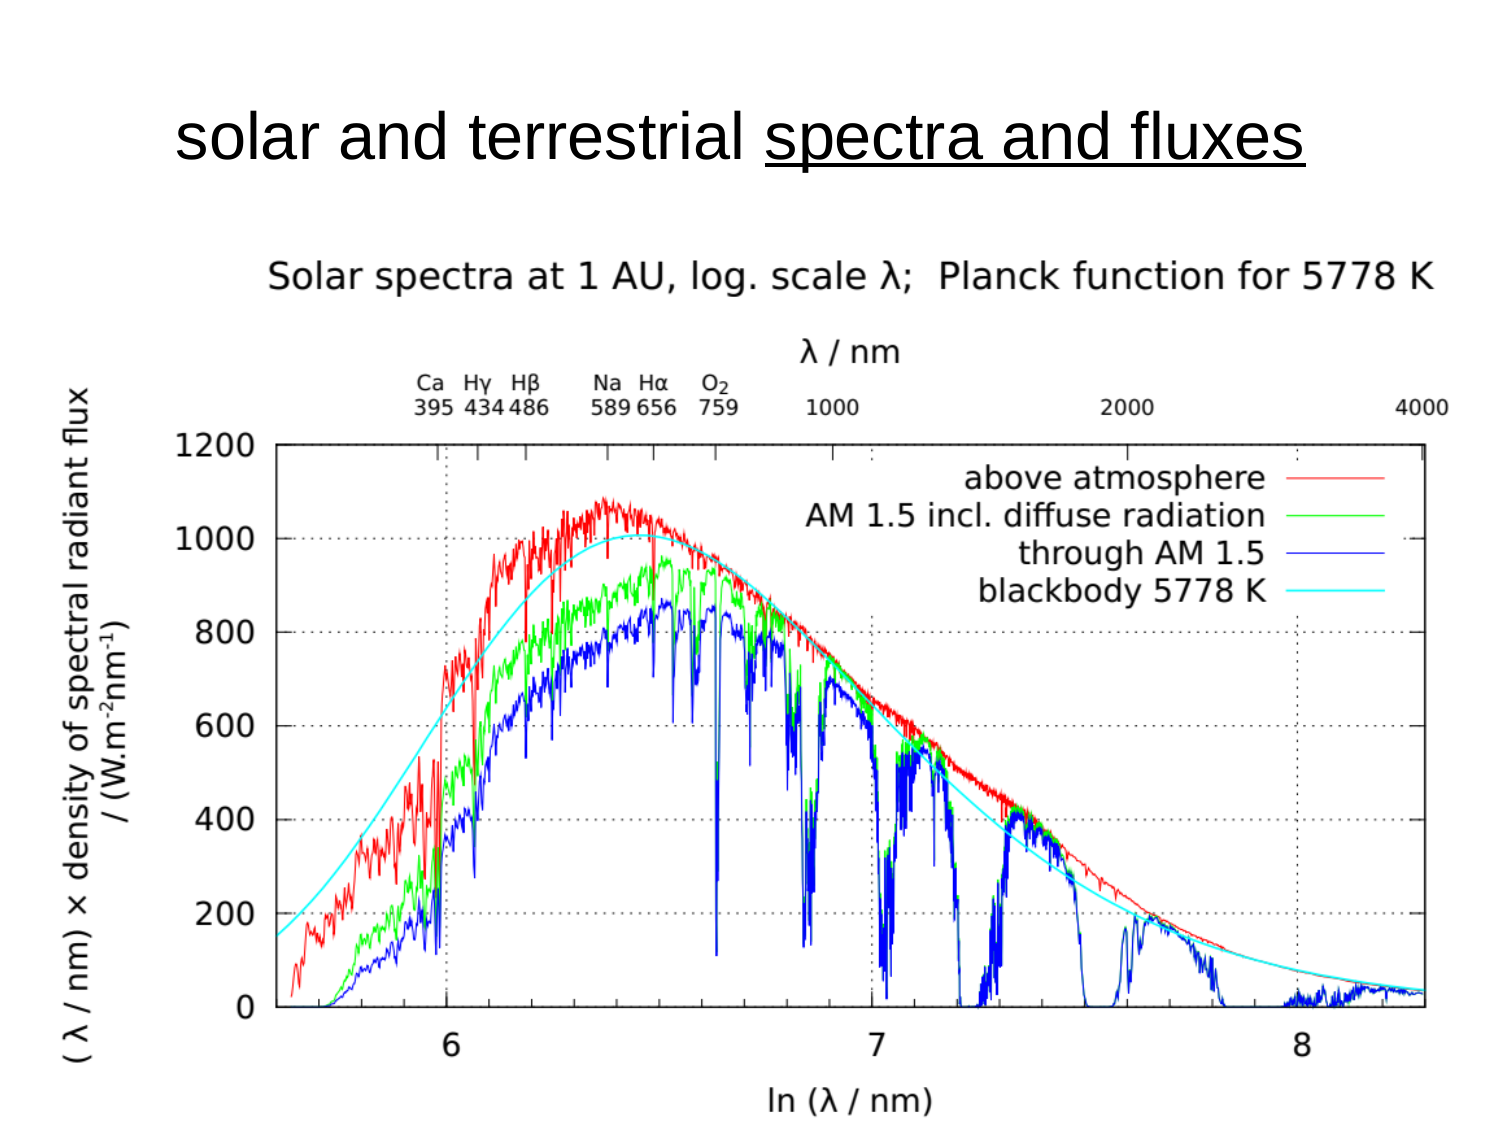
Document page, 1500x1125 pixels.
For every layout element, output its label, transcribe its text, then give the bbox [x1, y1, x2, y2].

title solar and terrestrial spectra and fluxes [75, 21, 1425, 257]
picture [29, 258, 1463, 1125]
